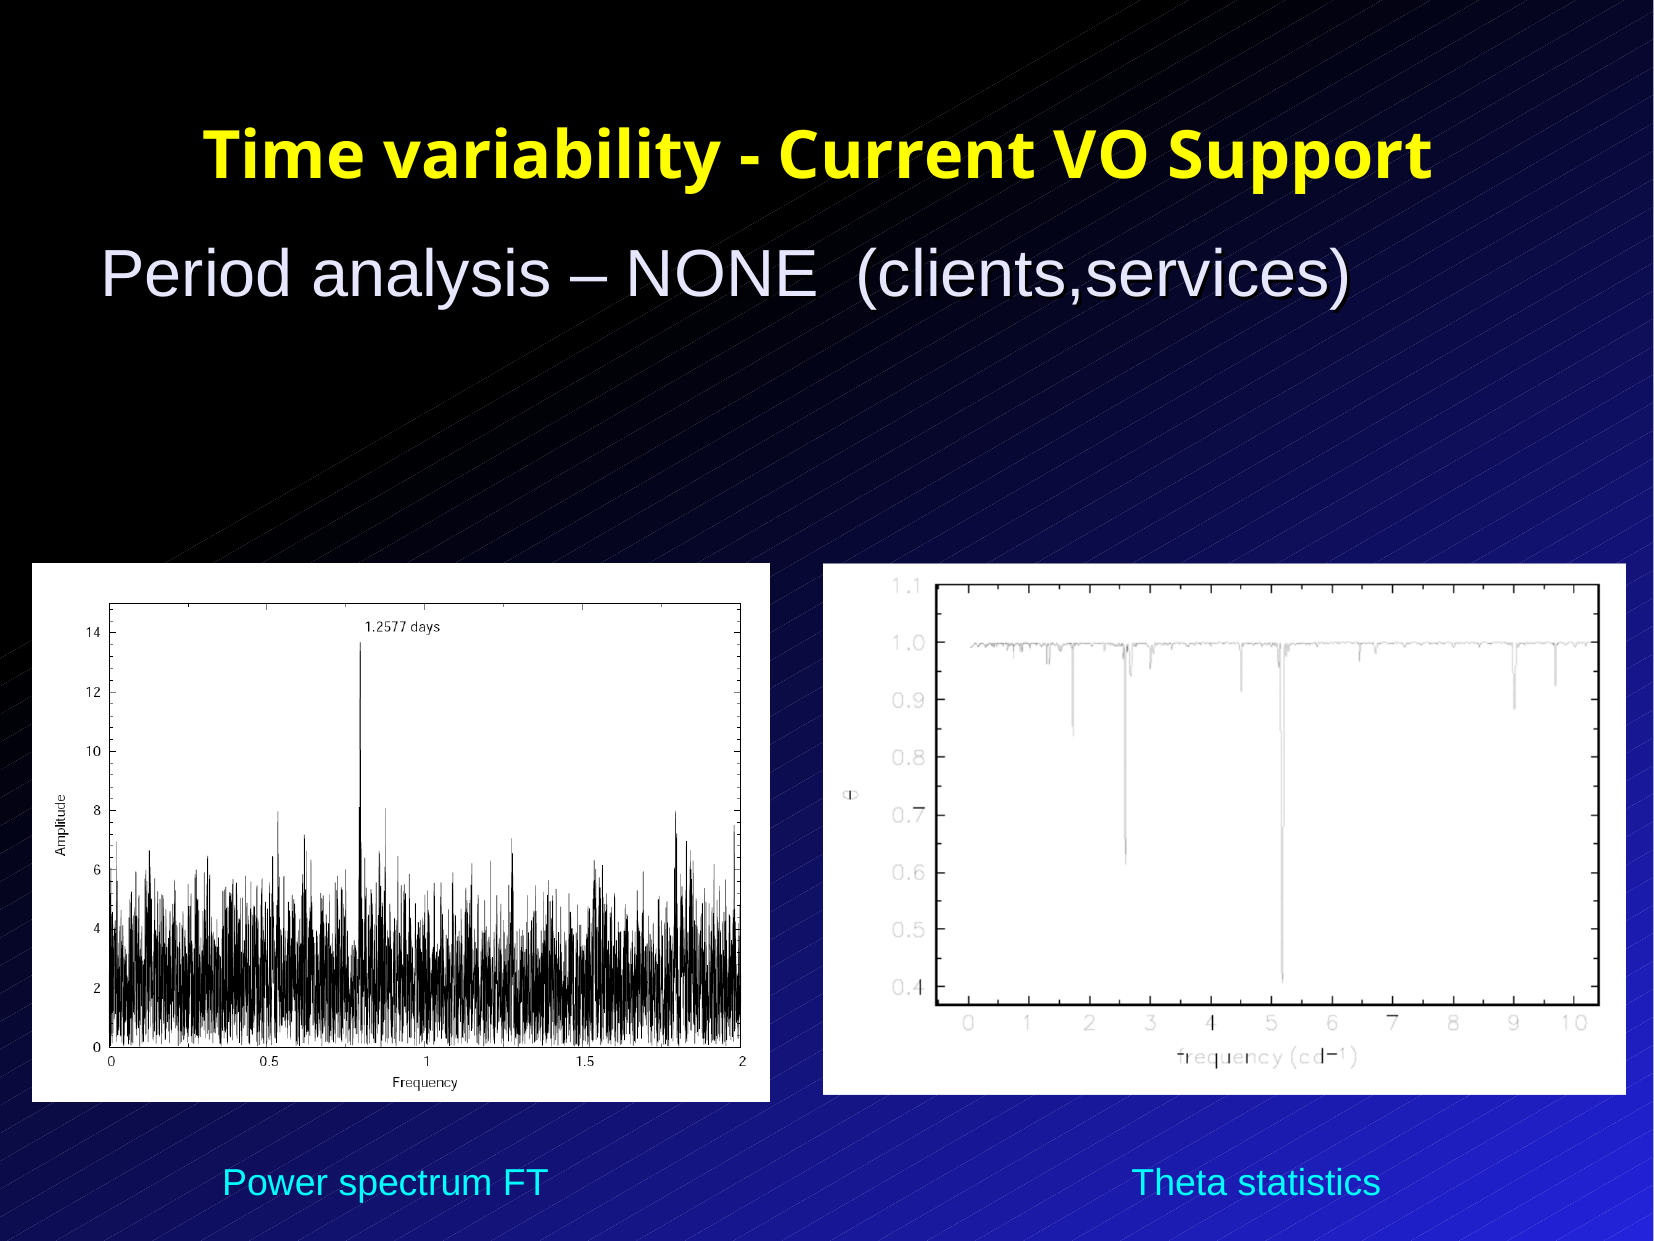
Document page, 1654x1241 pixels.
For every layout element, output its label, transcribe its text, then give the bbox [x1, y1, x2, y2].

text_box Theta statistics [976, 1153, 1538, 1211]
picture [822, 563, 1626, 1095]
text_box Power spectrum FT [119, 1153, 652, 1211]
title Time variability - Current VO Support [82, 56, 1571, 236]
list Period analysis – NONE (clients,services) [82, 236, 1571, 1094]
picture [32, 563, 770, 1102]
